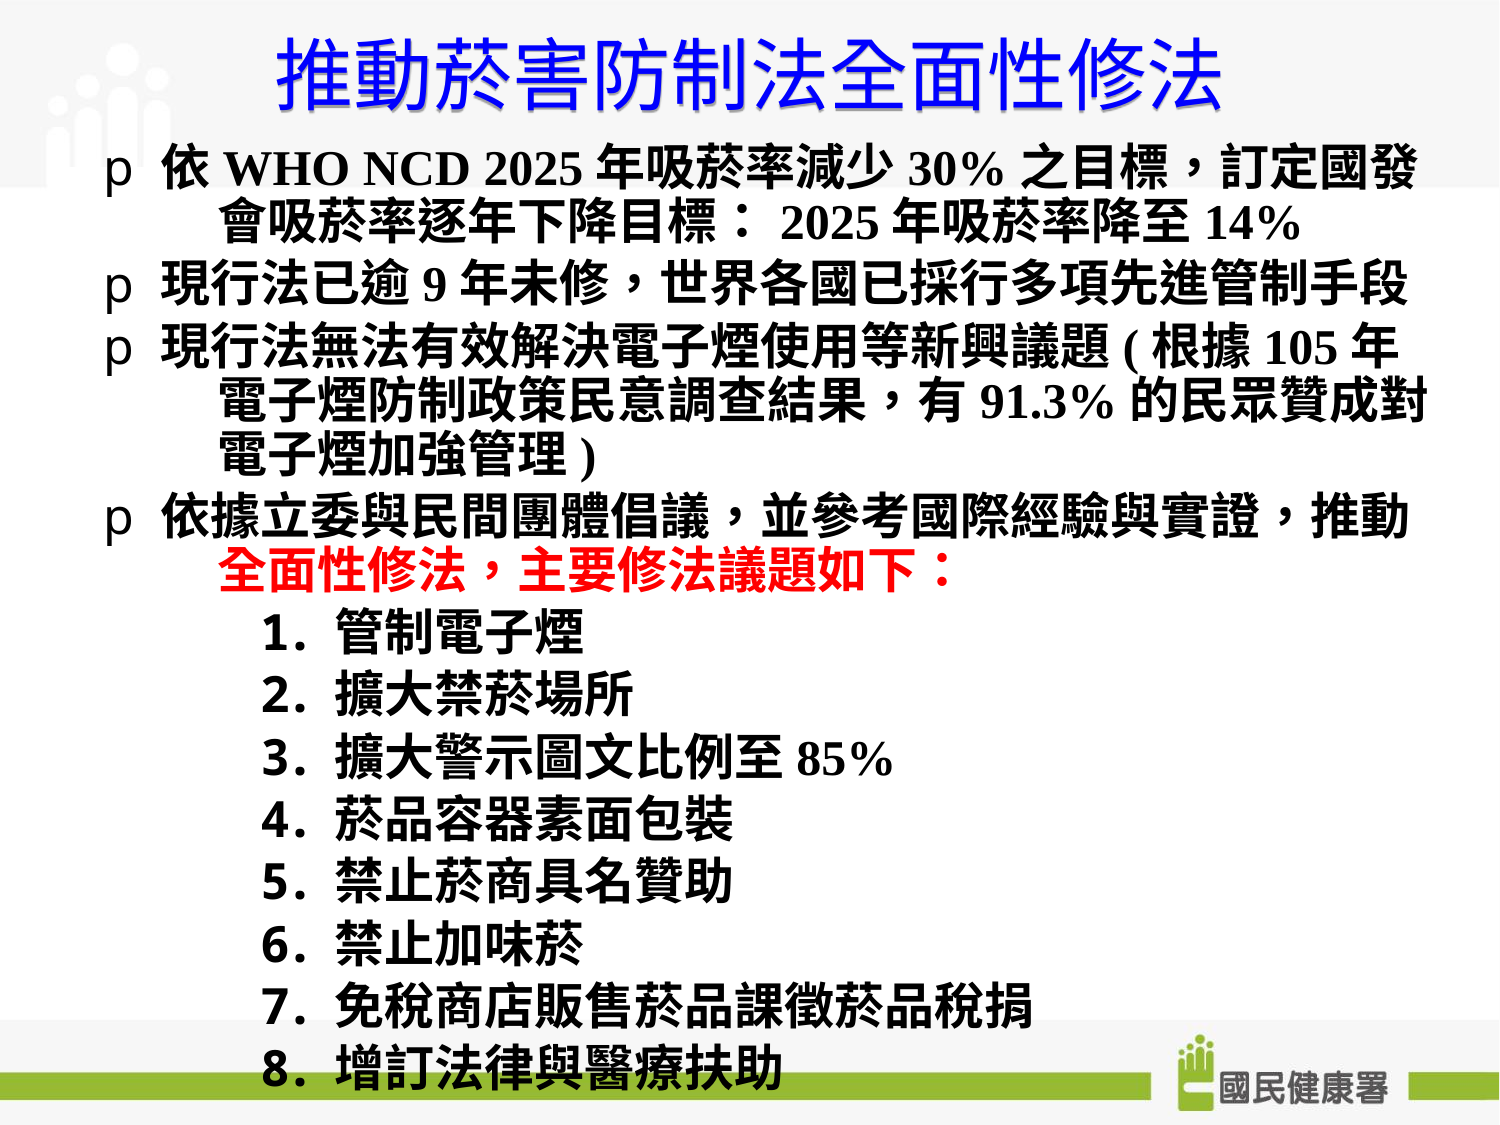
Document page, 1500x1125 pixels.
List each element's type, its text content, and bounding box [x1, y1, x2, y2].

title 推動菸害防制法全面性修法 [75, 0, 1426, 128]
text_box 依WHO NCD 2025年吸菸率減少30%之目標，訂定國發會吸菸率逐年下降目標：2025年吸菸率降至14% 現行法已逾9年未修，世界各國已採行多項先進管制手段 現行法無法有效解決電子煙使用等新興議題(根據105年電子煙防制政策民意調查結果，有91.3%的民眾贊成對電子煙加強管理) 依據立委與民間團體倡議，並參考國際經驗與實證，推動全面性修法，主要修法議題如下： 管制電子煙 擴大禁菸場所 擴大警示圖文比例至85% 菸品容器素面包裝 禁止菸商具名贊助 禁止加味菸 免稅商店販售菸品課徵菸品稅捐 增訂法律與醫療扶助 [88, 128, 1456, 1085]
